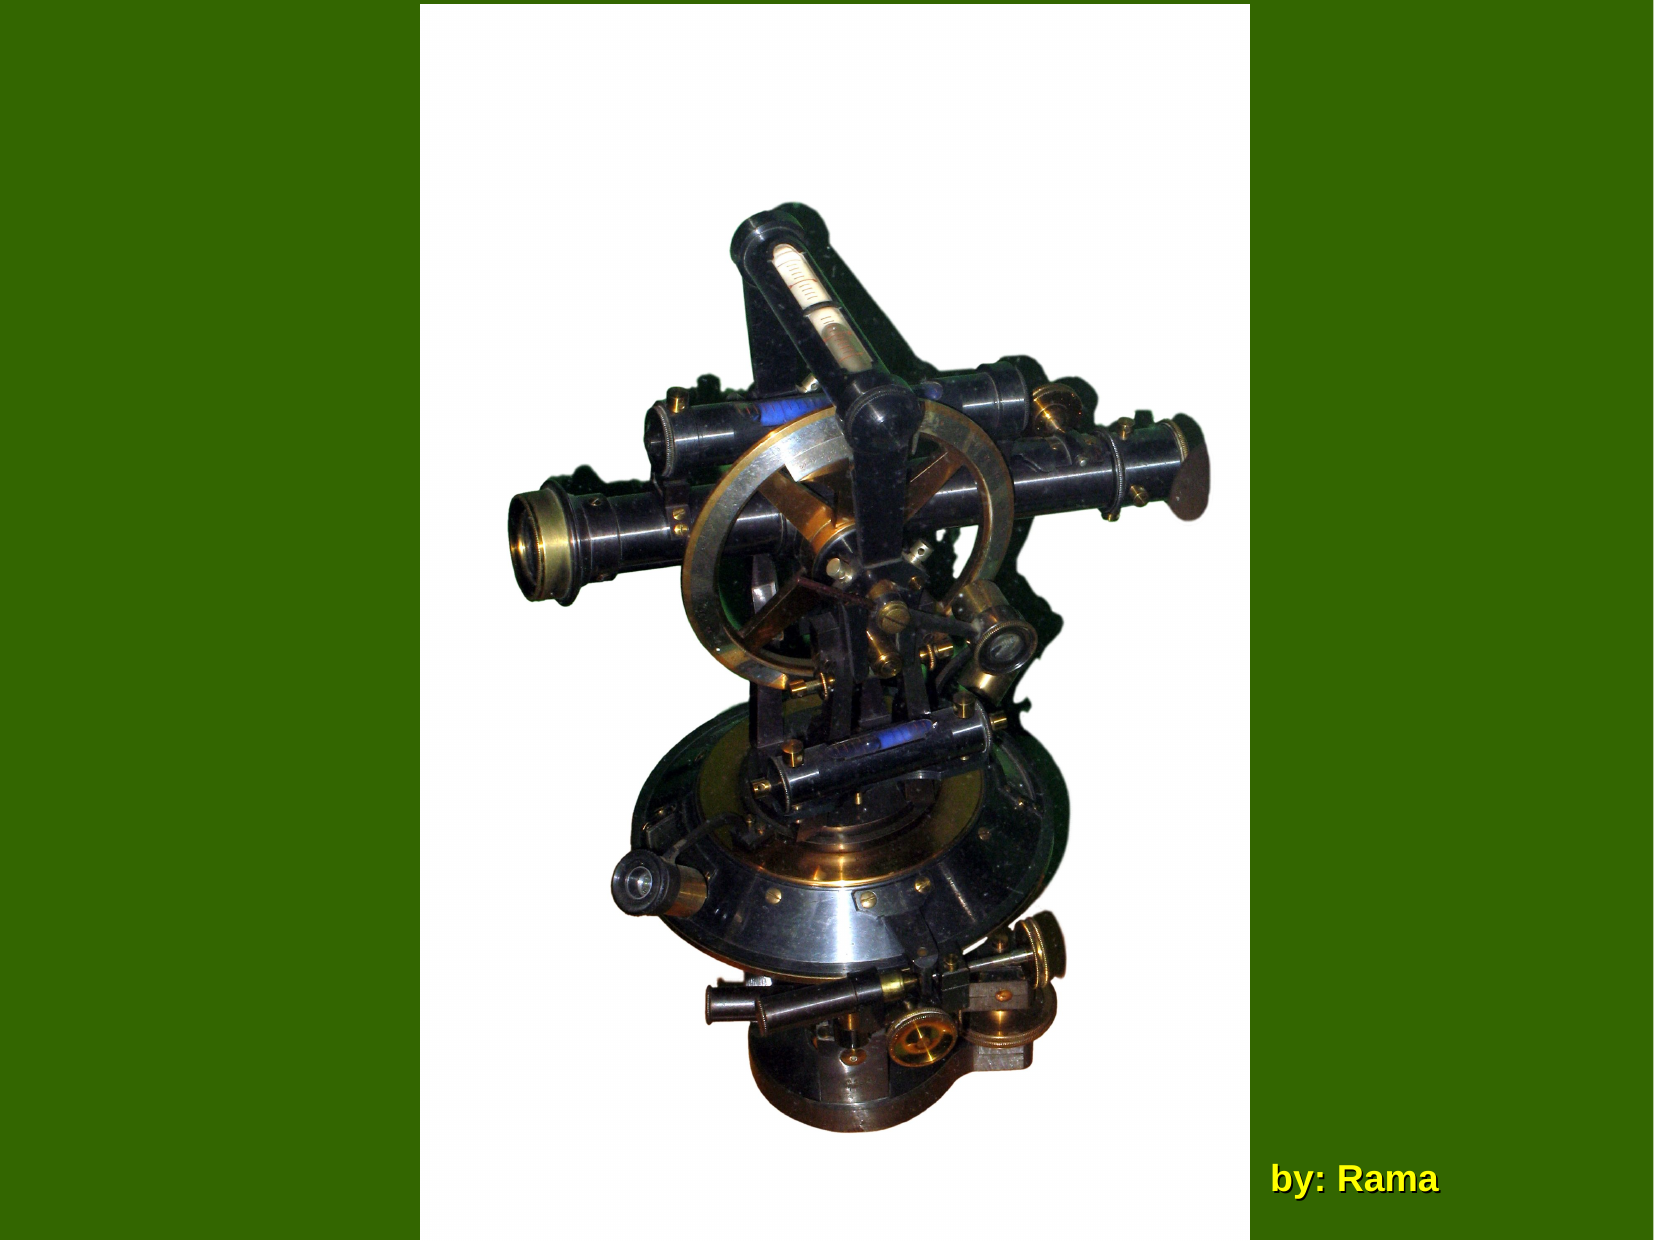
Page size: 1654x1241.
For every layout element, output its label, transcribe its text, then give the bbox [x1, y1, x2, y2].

picture [420, 4, 1250, 1241]
text_box by: Rama [1255, 1150, 1454, 1208]
